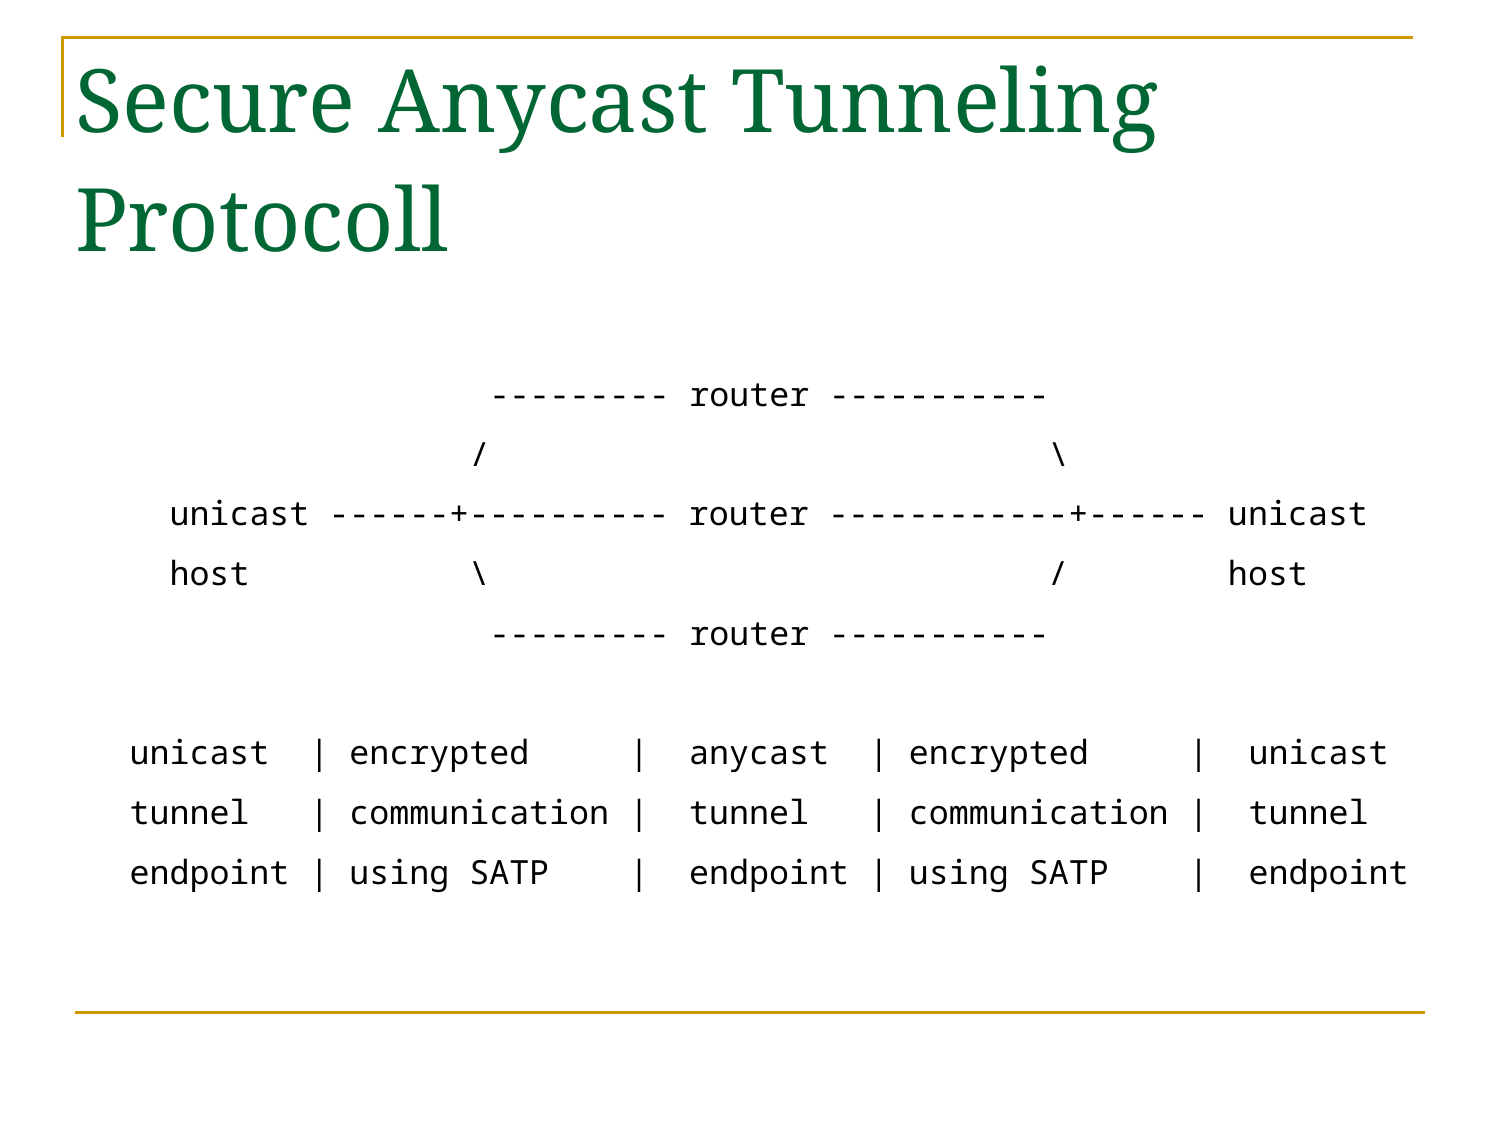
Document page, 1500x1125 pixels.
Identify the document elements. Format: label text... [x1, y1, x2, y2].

title Secure Anycast Tunneling Protocoll [75, 45, 1426, 269]
subtitle --------- router ----------- / \ unicast ------+---------- router ------------+------ unicast host \ / host --------- router ----------- unicast | encrypted | anycast | encrypted | unicast tunnel | communication | tunnel | communication | tunnel endpoint | using SATP | endpoint | using SATP | endpoint [29, 269, 1426, 998]
